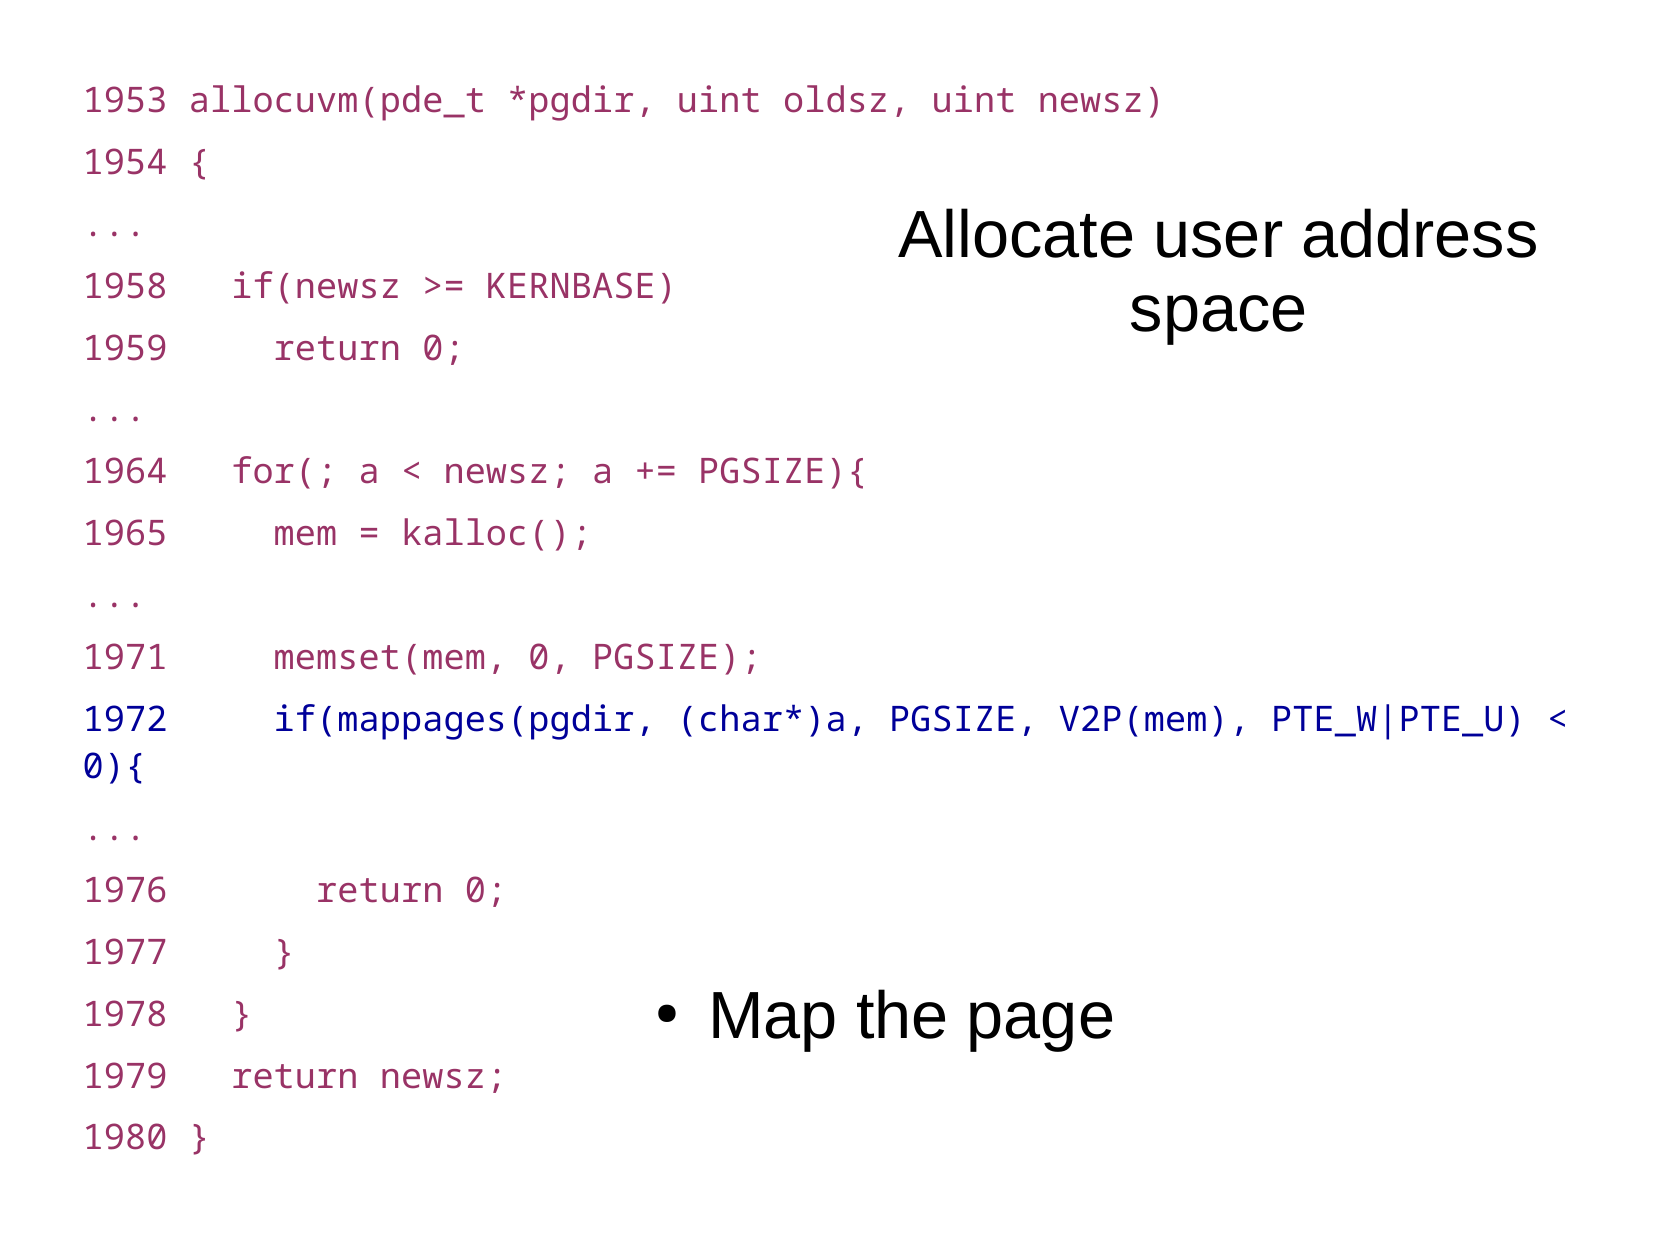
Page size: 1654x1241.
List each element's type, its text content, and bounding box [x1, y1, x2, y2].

list Map the page [637, 978, 1530, 1126]
title Allocate user address space [825, 167, 1613, 376]
list 1953 allocuvm(pde_t *pgdir, uint oldsz, uint newsz) 1954 { ... 1958 if(newsz >= KERNBASE) 1959 return 0; ... 1964 for(; a < newsz; a += PGSIZE){ 1965 mem = kalloc(); ... 1971 memset(mem, 0, PGSIZE); 1972 if(mappages(pgdir, (char*)a, PGSIZE, V2P(mem), PTE_W|PTE_U) < 0){ ... 1976 return 0; 1977 } 1978 } 1979 return newsz; 1980 } [82, 75, 1571, 1163]
